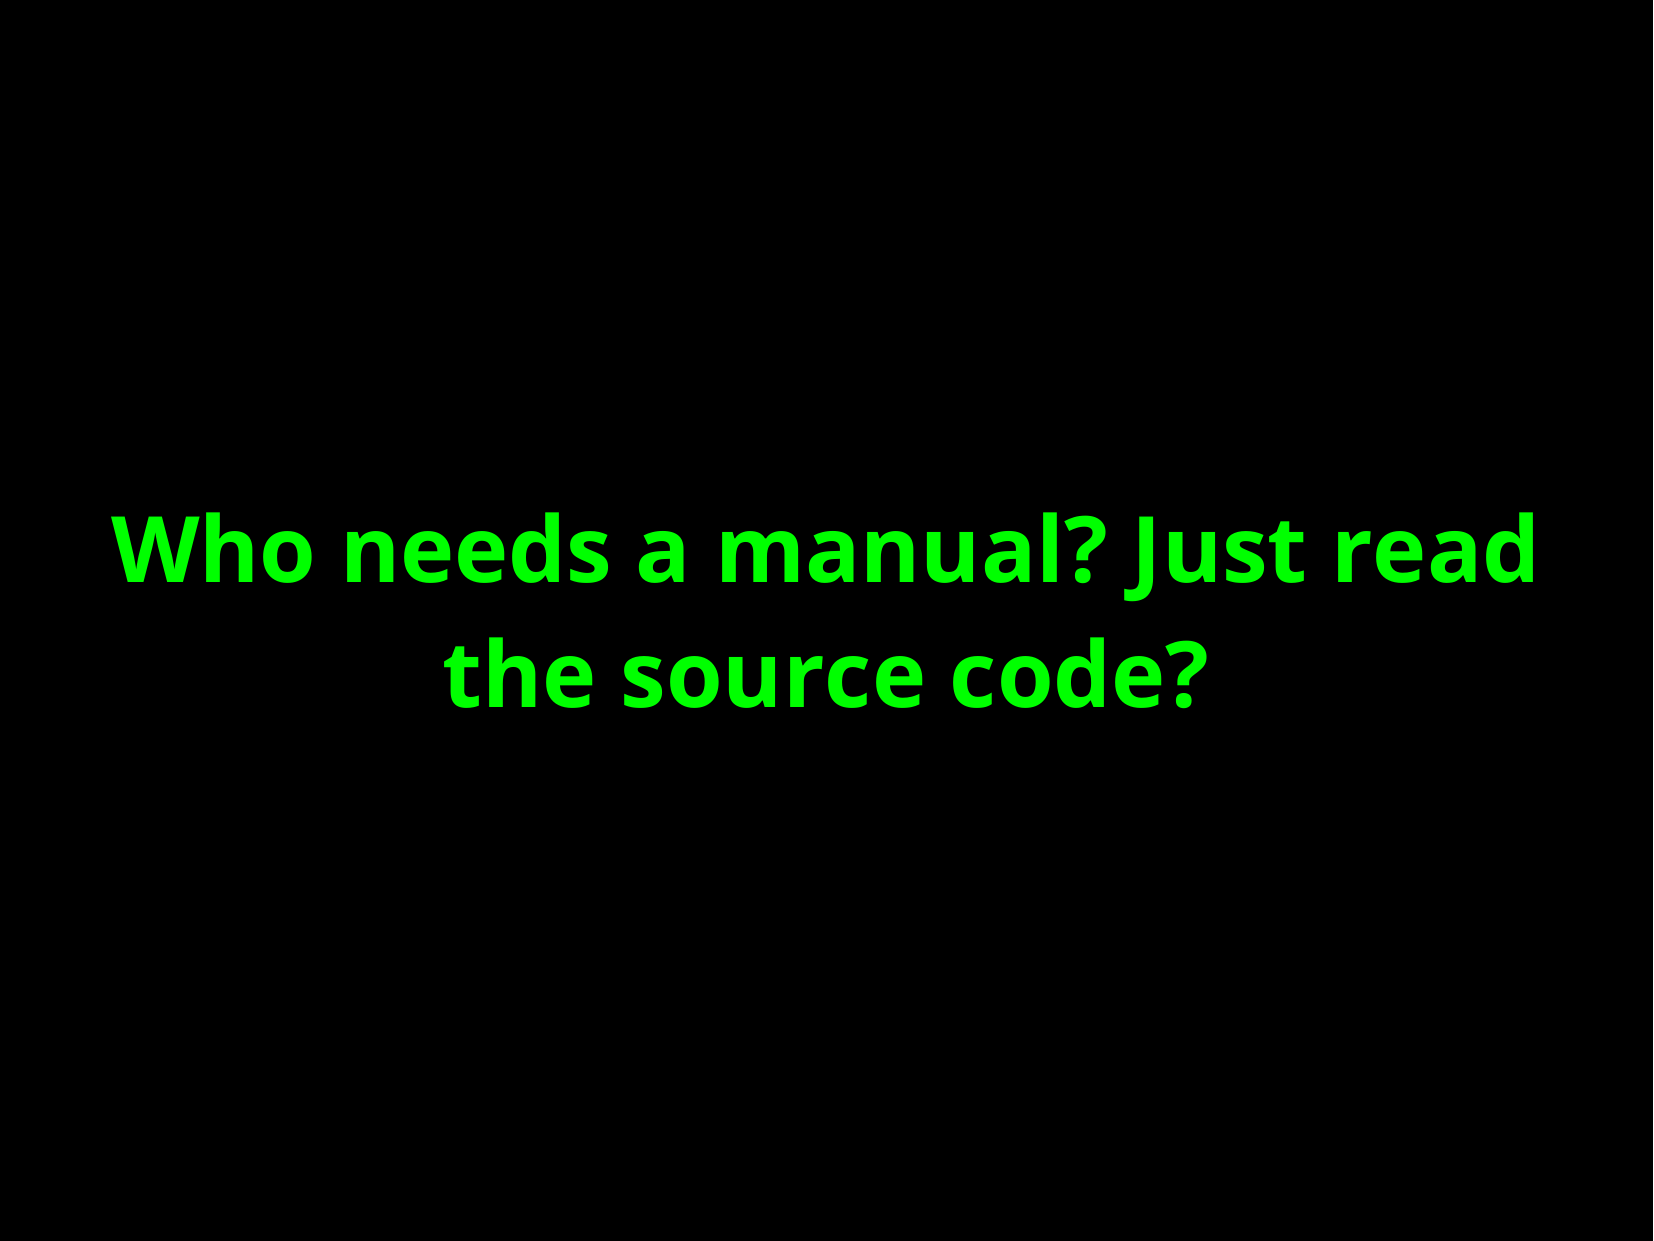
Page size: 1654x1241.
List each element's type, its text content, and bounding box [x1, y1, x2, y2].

title Who needs a manual? Just read the source code? [82, 136, 1571, 1084]
